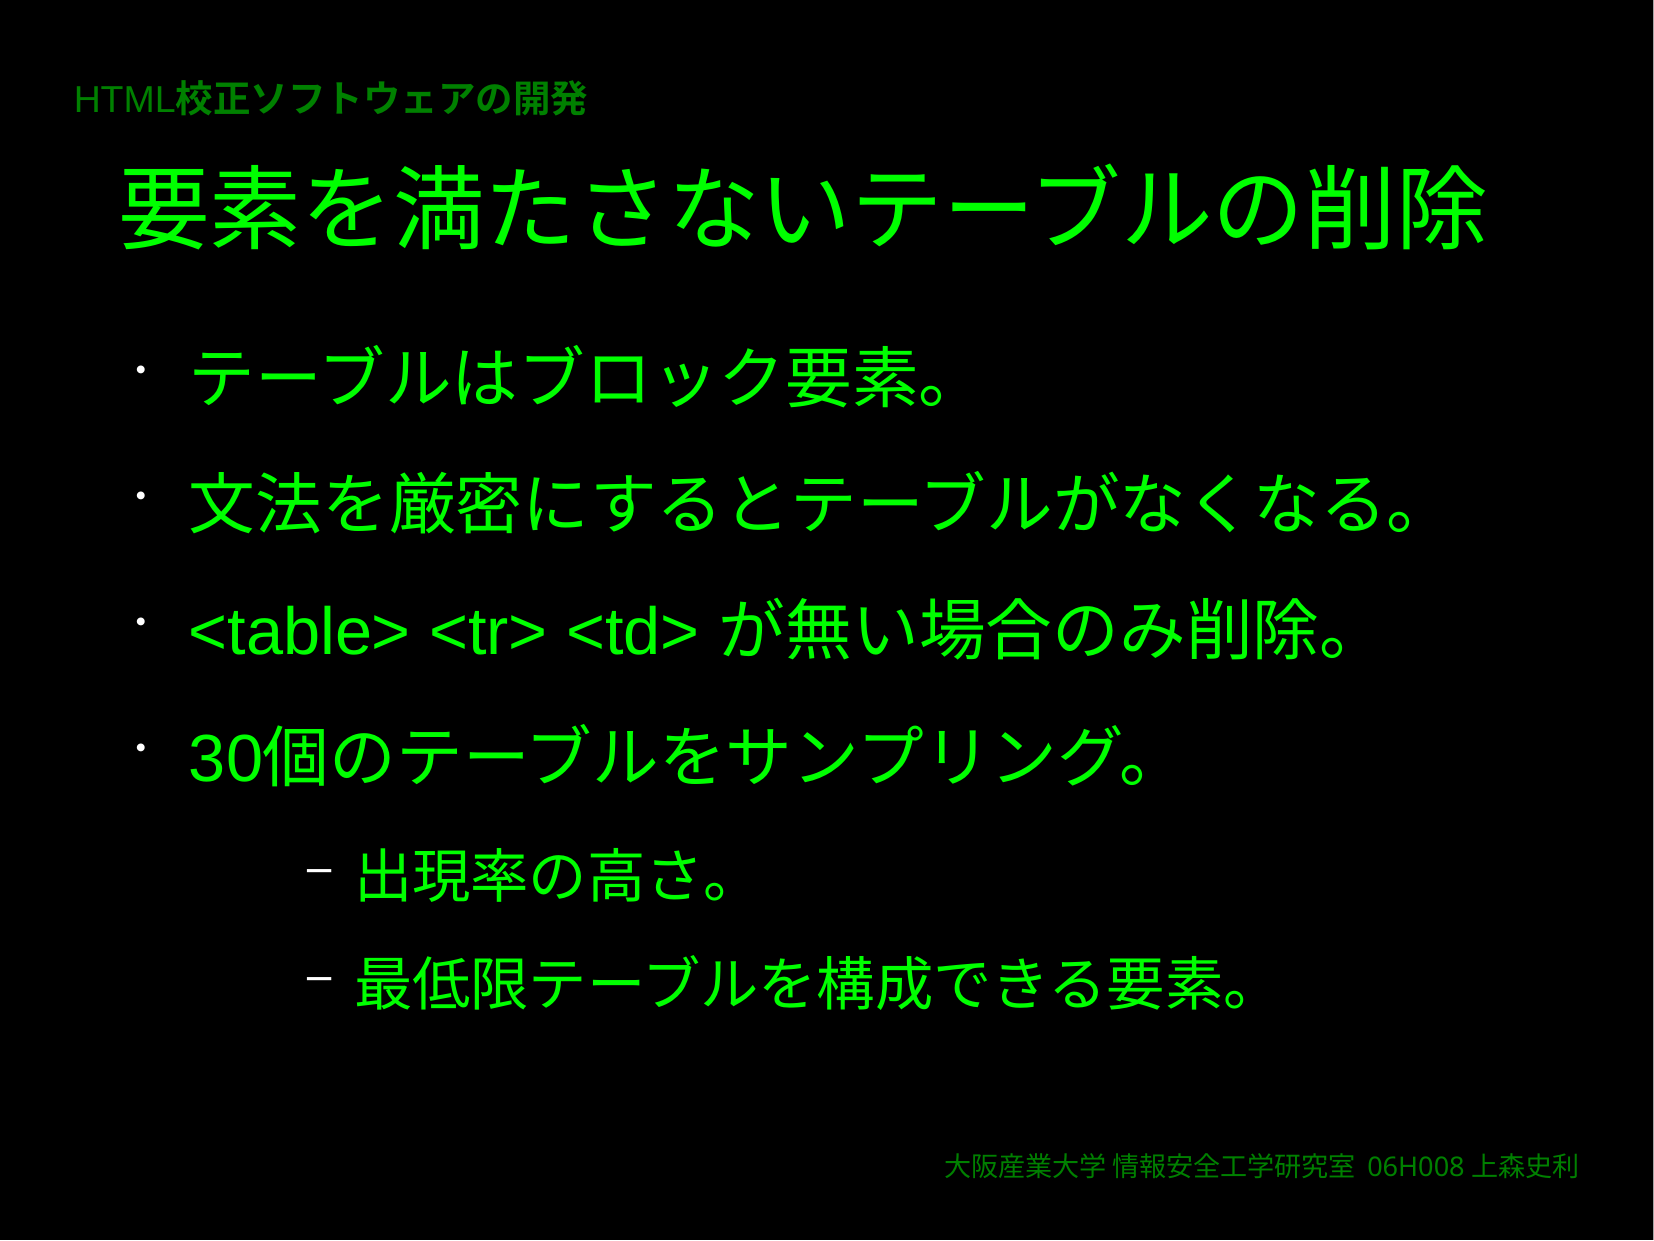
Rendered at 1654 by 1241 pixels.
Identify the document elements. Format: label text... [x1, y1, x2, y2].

list テーブルはブロック要素。 文法を厳密にするとテーブルがなくなる。 <table> <tr> <td> が無い場合のみ削除。 30個のテーブルをサンプリング。 出現率の高さ。 最低限テーブルを構成できる要素。 [118, 324, 1595, 1093]
title 要素を満たさないテーブルの削除 [118, 147, 1601, 257]
